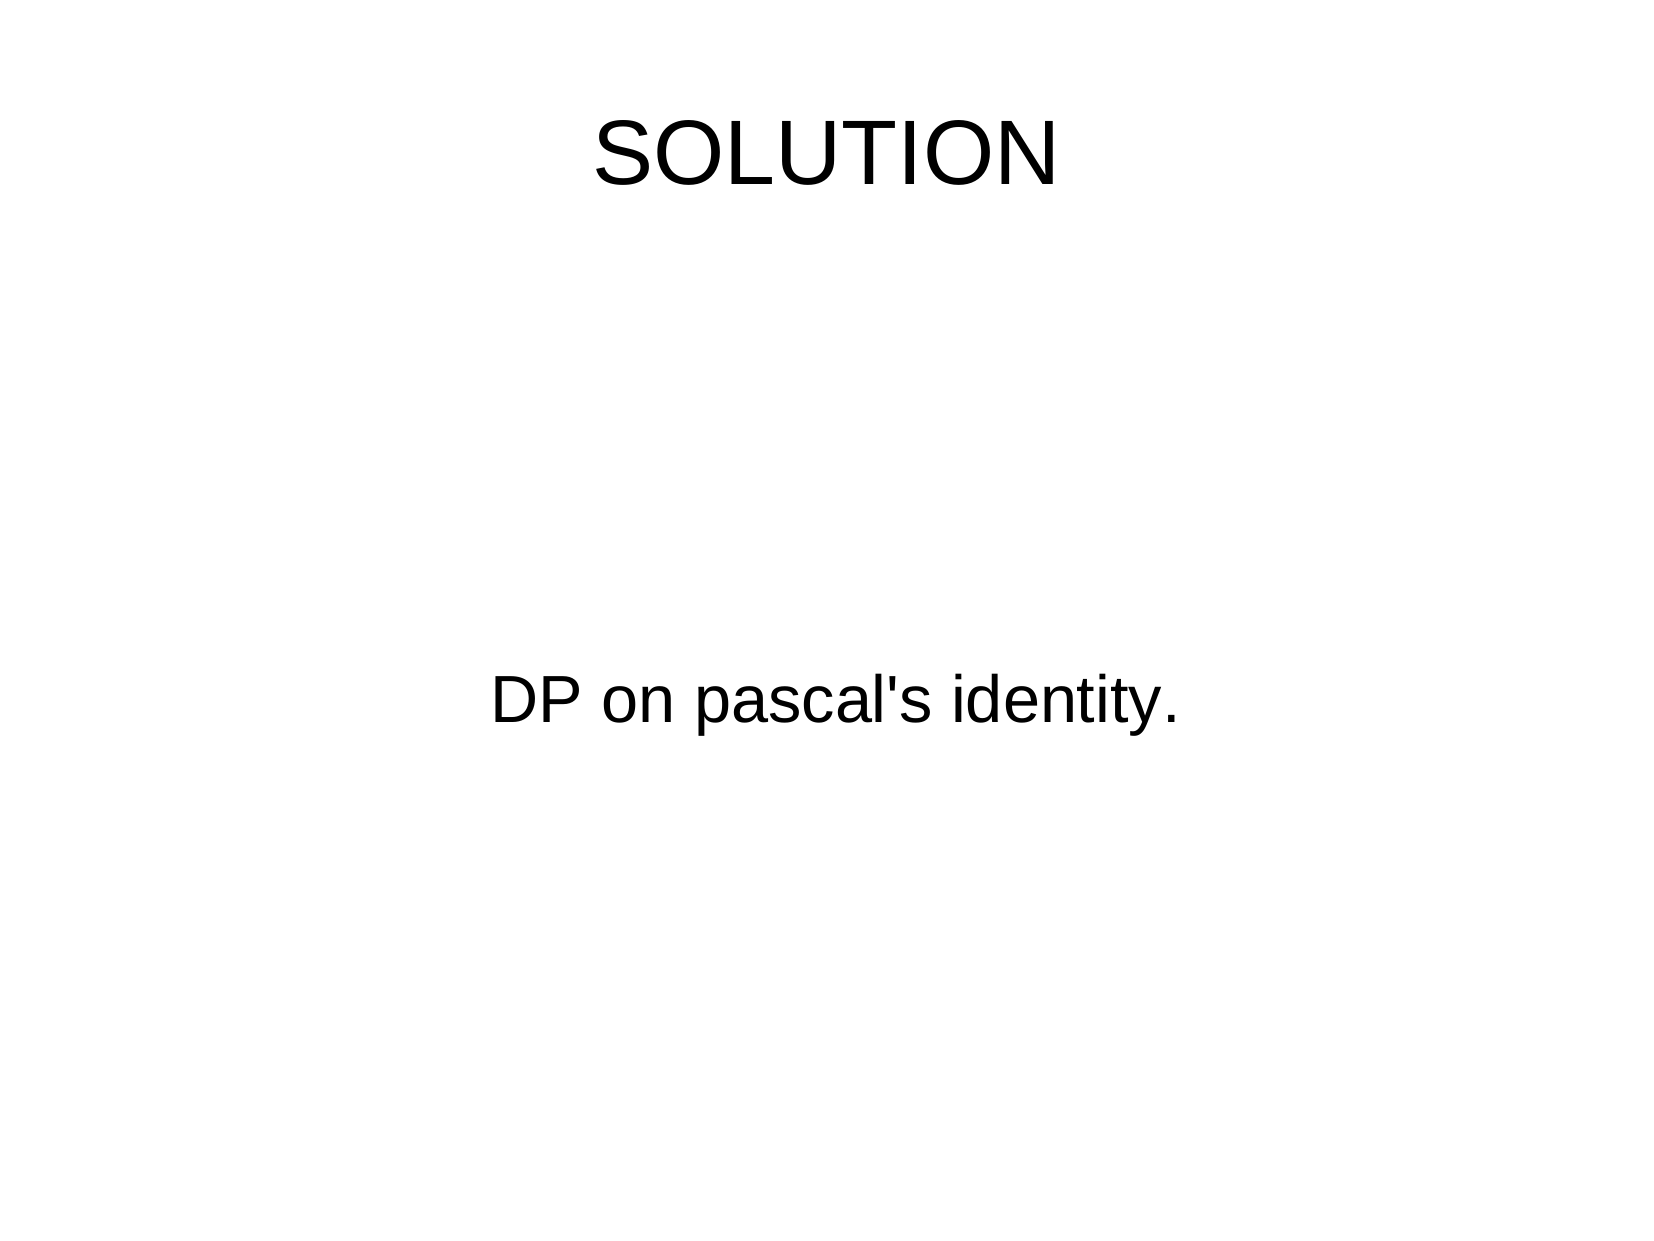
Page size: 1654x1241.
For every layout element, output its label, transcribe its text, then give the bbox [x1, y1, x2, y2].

subtitle DP on pascal's identity. [82, 297, 1571, 1102]
title SOLUTION [82, 56, 1571, 250]
